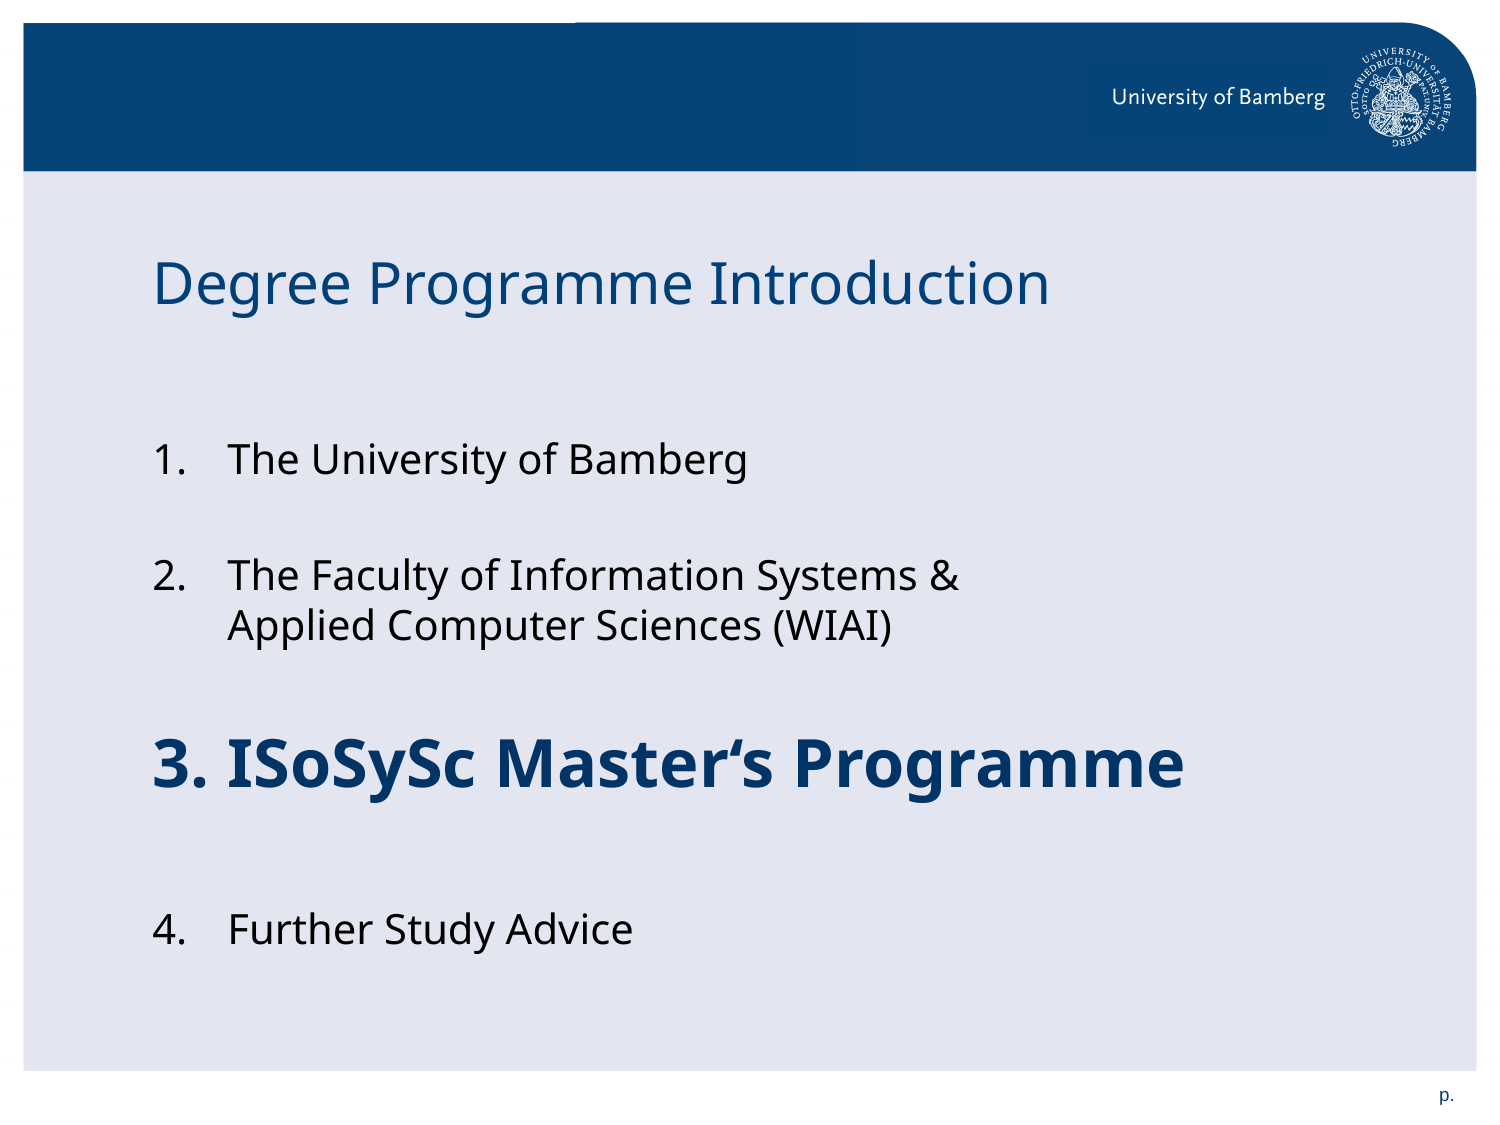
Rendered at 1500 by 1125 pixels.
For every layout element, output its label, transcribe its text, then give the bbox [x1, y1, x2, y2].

picture [0, 0, 1500, 1125]
list The University of Bamberg The Faculty of Information Systems & Applied Computer Sciences (WIAI) ISoSySc Master‘s Programme Further Study Advice [137, 425, 1363, 1008]
title Degree Programme Introduction [137, 187, 1363, 375]
